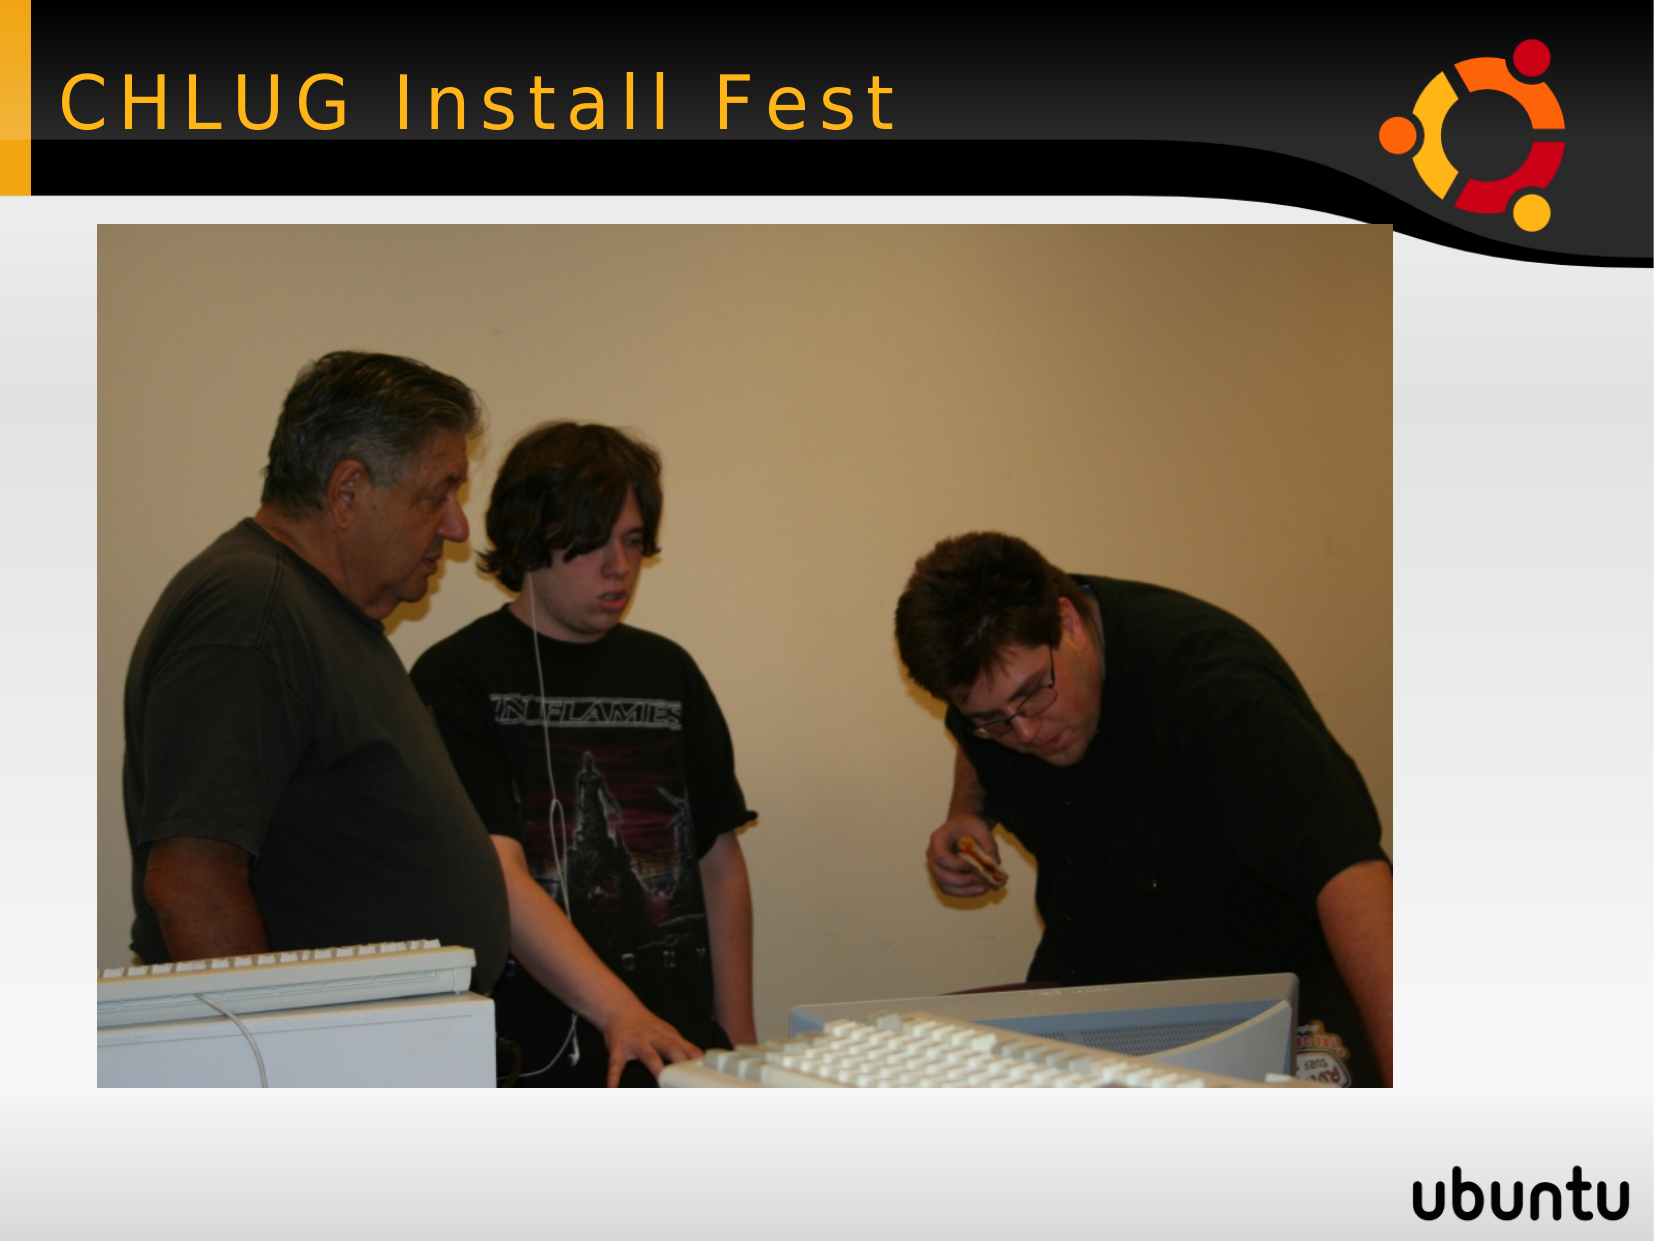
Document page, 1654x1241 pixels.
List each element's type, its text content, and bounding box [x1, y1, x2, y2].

title CHLUG Install Fest [59, 36, 1270, 171]
picture [0, 0, 1654, 1241]
